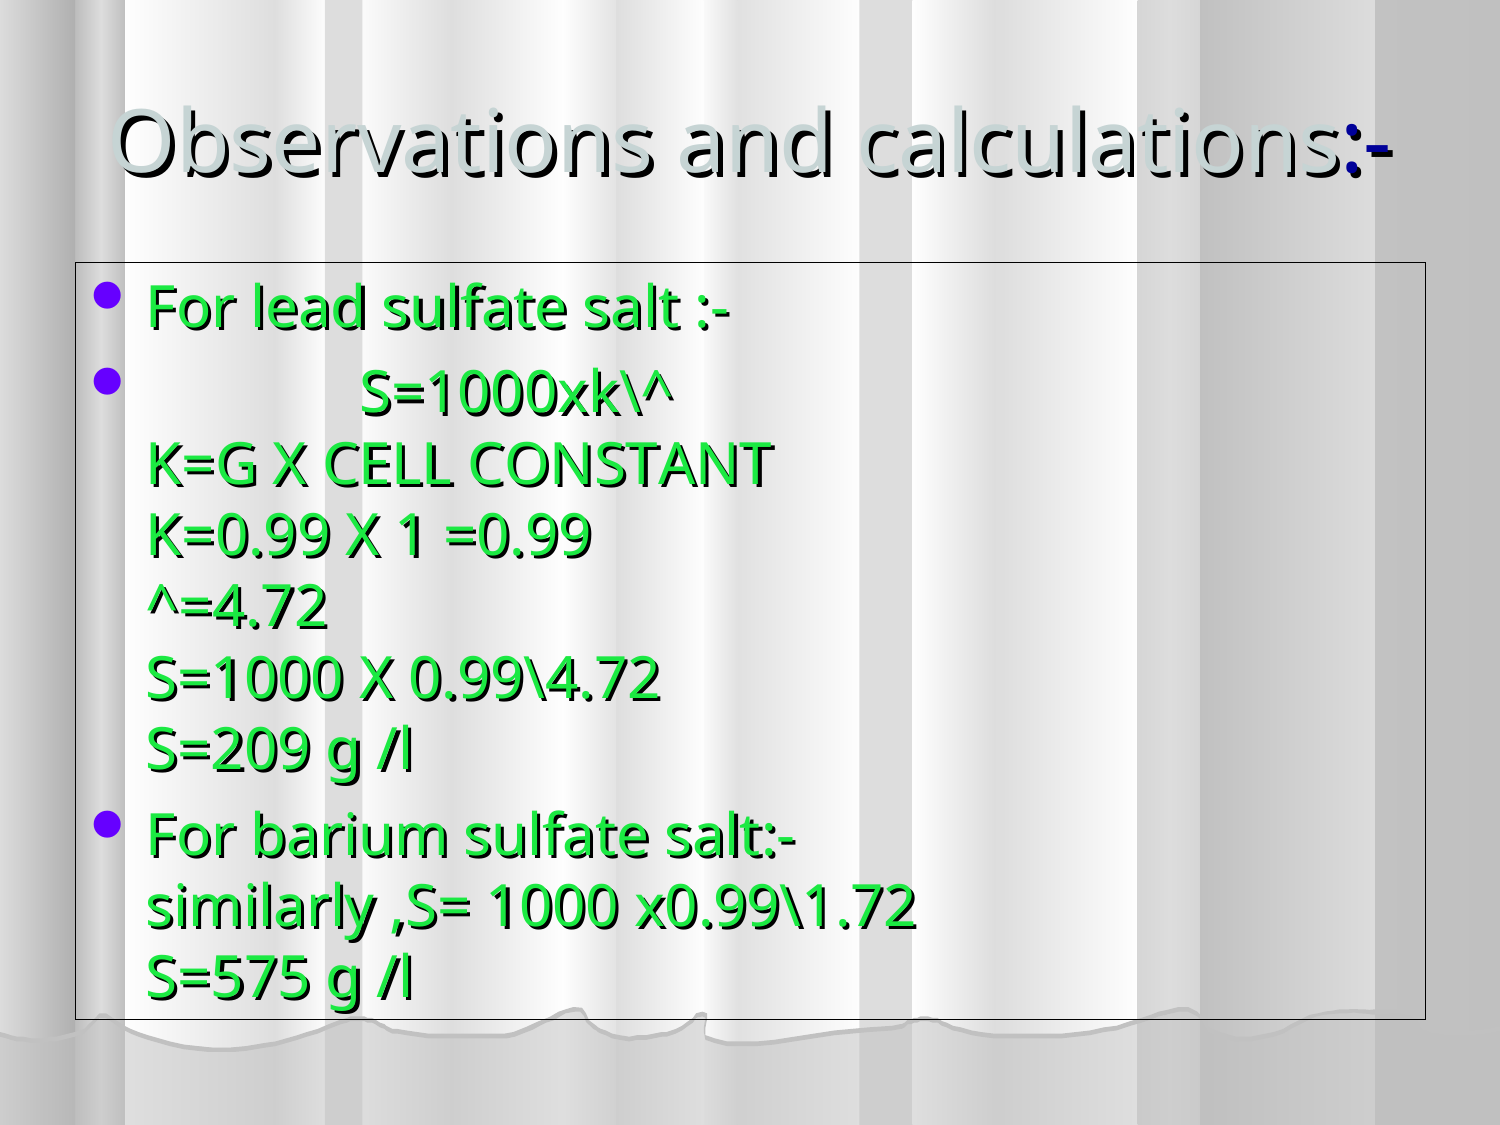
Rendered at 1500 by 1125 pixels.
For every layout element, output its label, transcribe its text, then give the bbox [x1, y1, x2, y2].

list For lead sulfate salt :- S=1000xk\^ K=G X CELL CONSTANT K=0.99 X 1 =0.99 ^=4.72 S=1000 X 0.99\4.72 S=209 g /l For barium sulfate salt:- similarly ,S= 1000 x0.99\1.72 S=575 g /l [75, 262, 1426, 1006]
title Observations and calculations:- [75, 26, 1426, 252]
